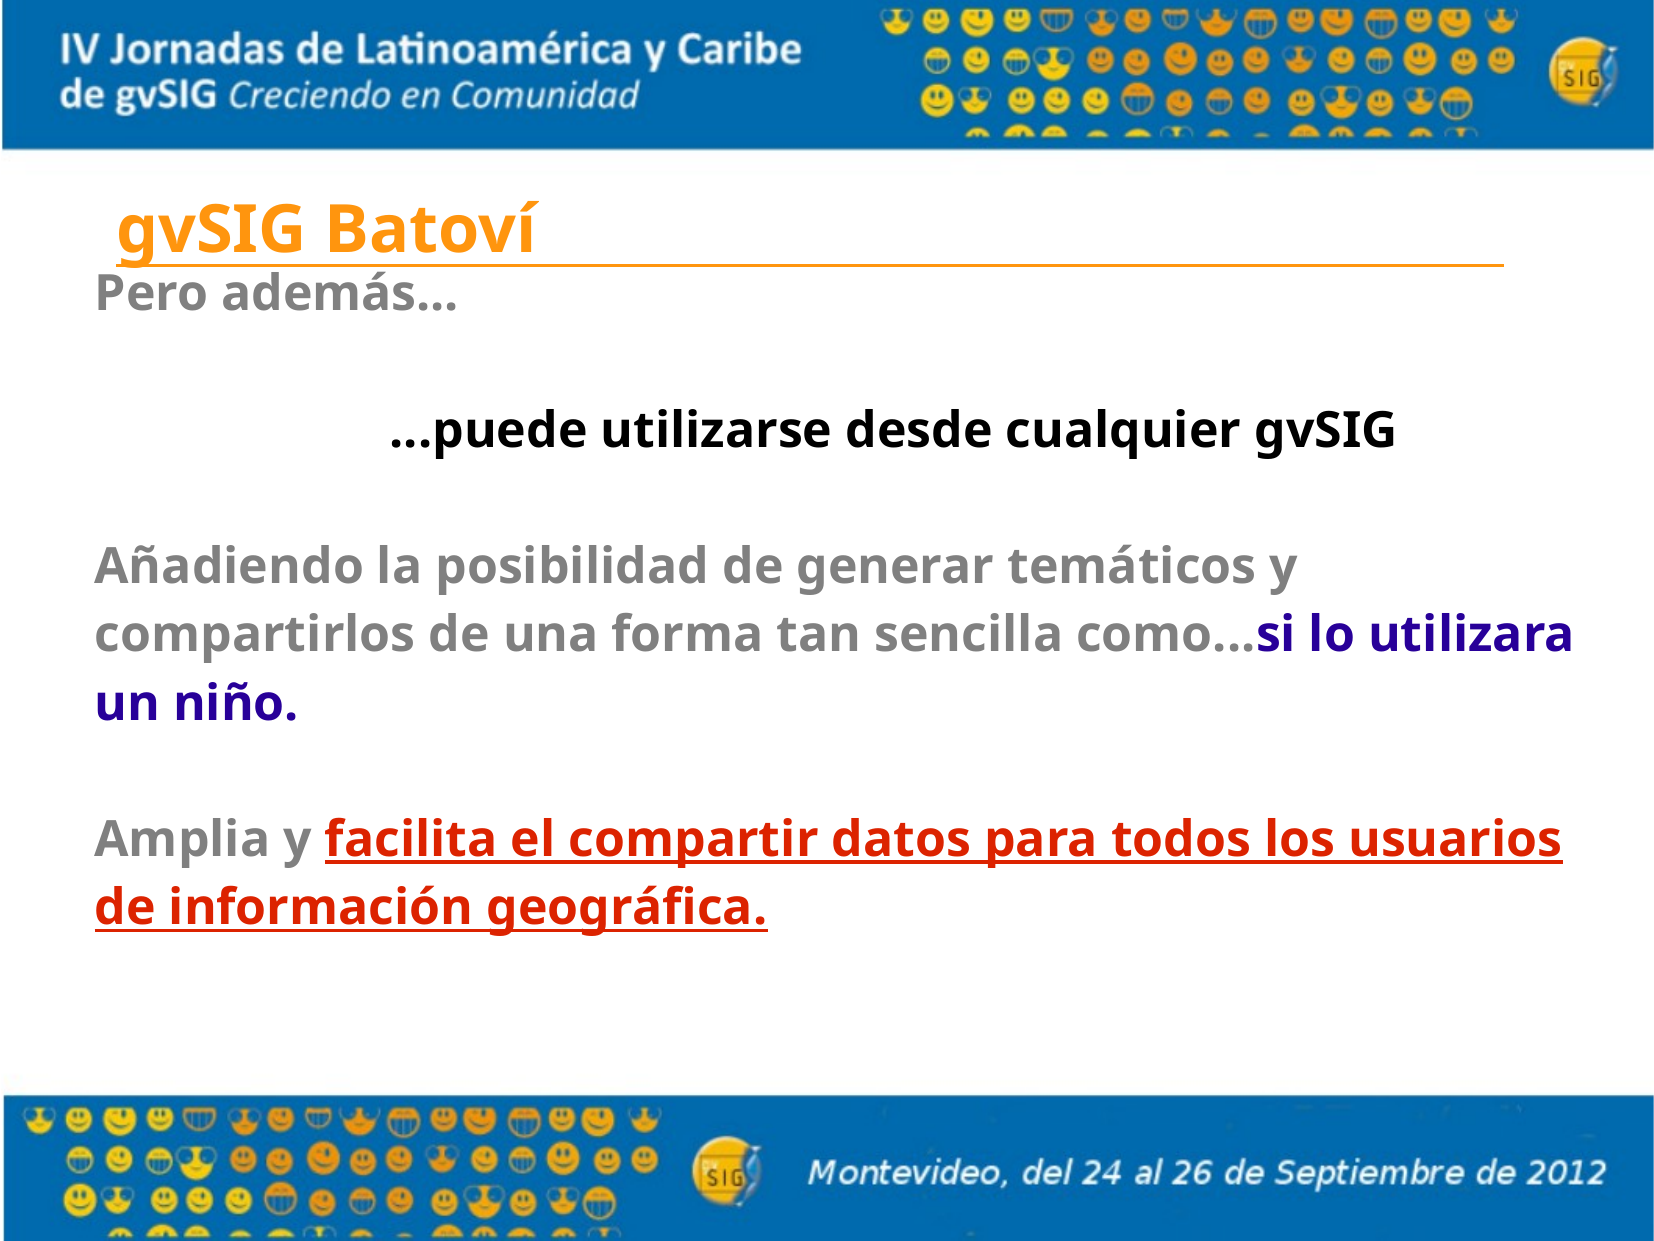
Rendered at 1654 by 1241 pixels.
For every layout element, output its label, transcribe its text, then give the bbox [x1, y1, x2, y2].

title Pero además... ...puede utilizarse desde cualquier gvSIG Añadiendo la posibilidad de generar temáticos y compartirlos de una forma tan sencilla como...si lo utilizara un niño. Amplia y facilita el compartir datos para todos los usuarios de información geográfica. [94, 307, 1609, 890]
title gvSIG Batoví [116, 187, 1605, 266]
picture [1, 0, 1654, 1241]
